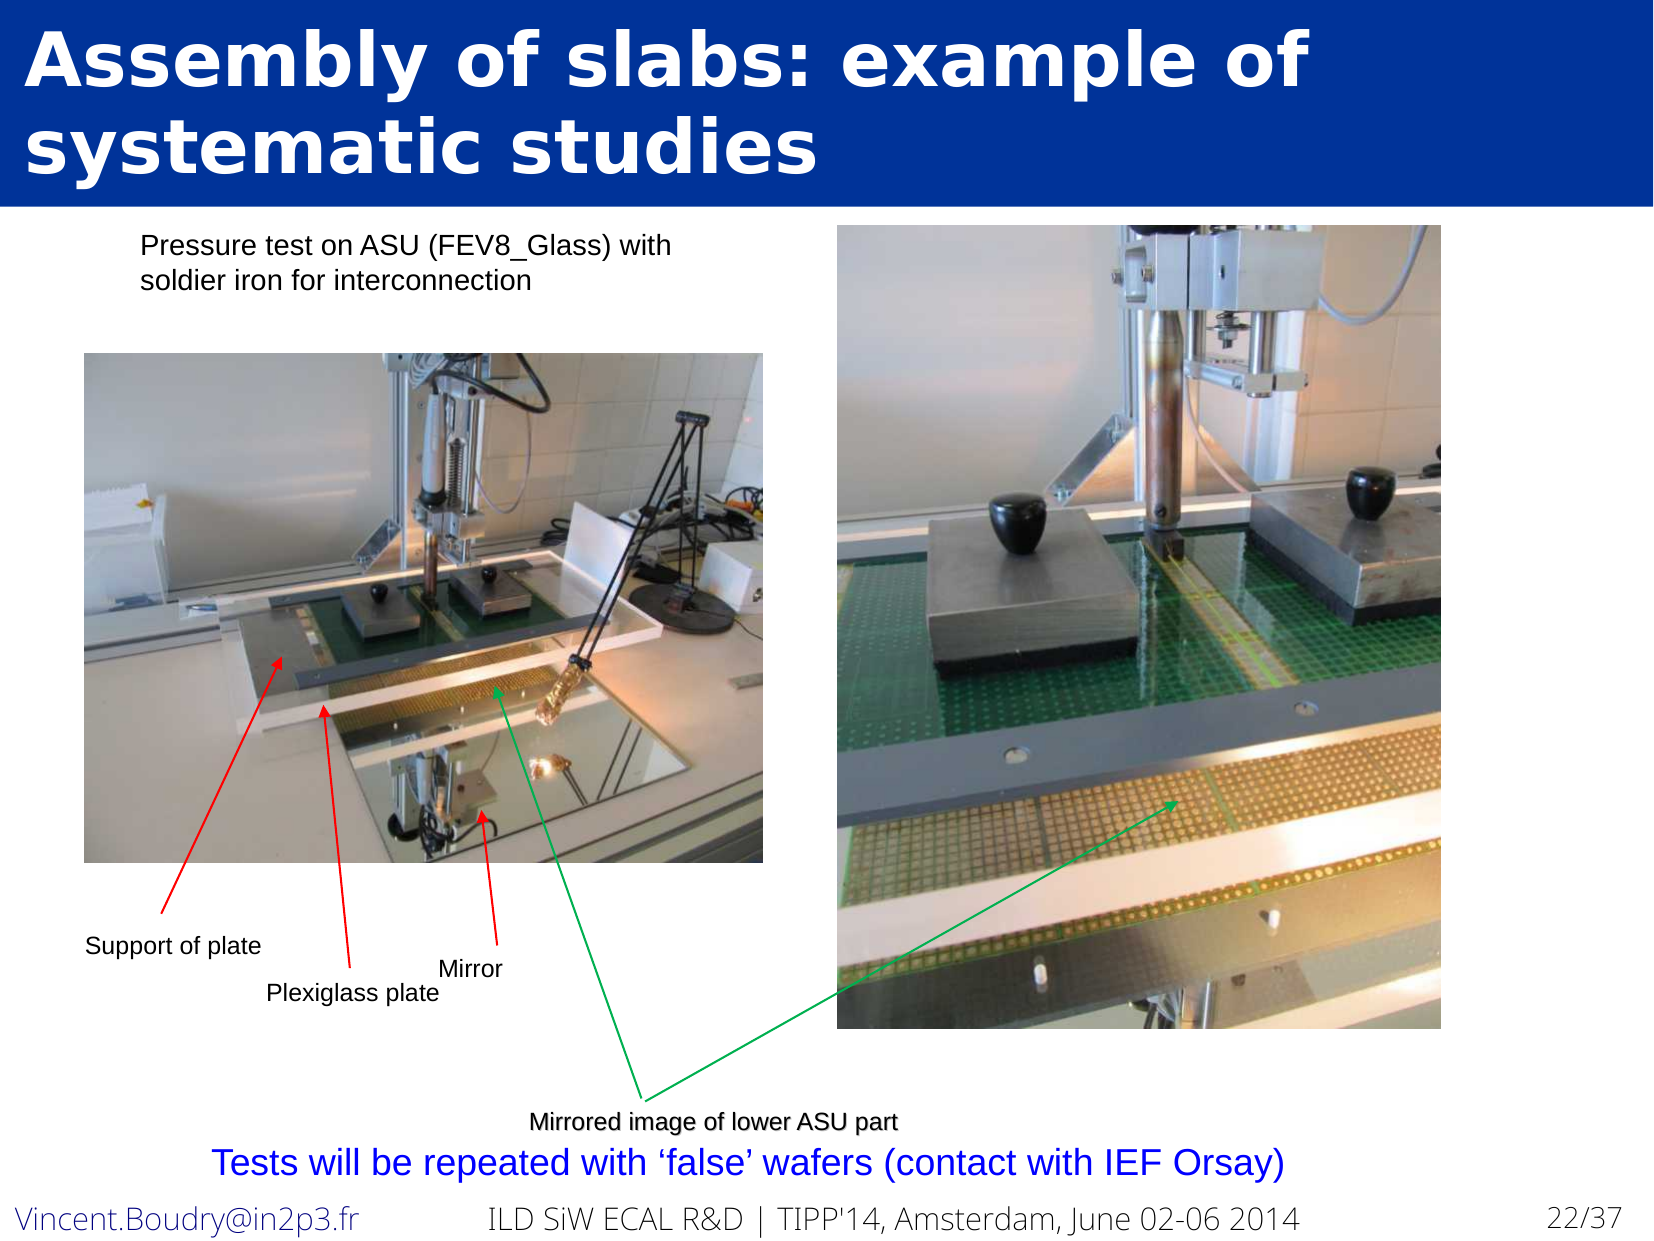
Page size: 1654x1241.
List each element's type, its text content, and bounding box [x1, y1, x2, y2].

text_box Pressure test on ASU (FEV8_Glass) with soldier iron for interconnection [125, 218, 722, 304]
picture [84, 353, 763, 863]
text_box Support of plate [70, 921, 311, 968]
text_box Tests will be repeated with ‘false’ wafers (contact with IEF Orsay) [196, 1130, 1302, 1192]
text_box Plexiglass plate [251, 968, 468, 1015]
text_box Mirrored image of lower ASU part [513, 1097, 1020, 1130]
picture [837, 225, 1441, 1029]
text_box Mirror [423, 944, 566, 990]
title Assembly of slabs: example of systematic studies [24, 16, 1635, 192]
